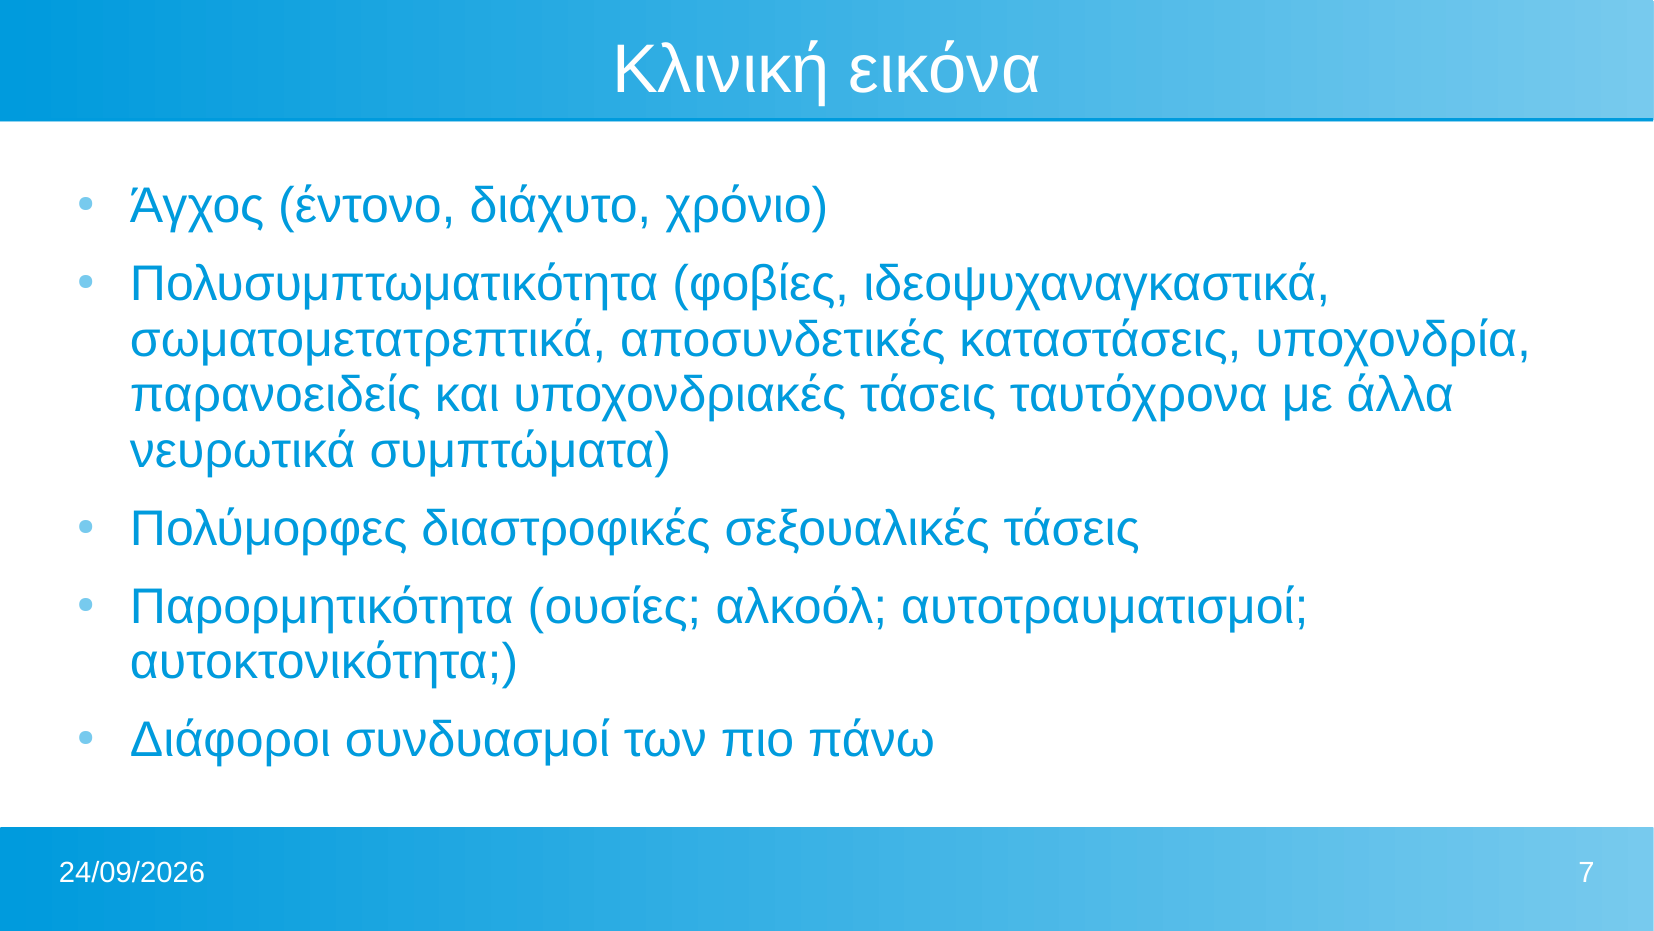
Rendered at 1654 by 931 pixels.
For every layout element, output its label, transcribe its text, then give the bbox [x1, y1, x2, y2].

title Κλινική εικόνα [59, 29, 1595, 108]
list Άγχος (έντονο, διάχυτο, χρόνιο) Πολυσυμπτωματικότητα (φοβίες, ιδεοψυχαναγκαστικά, σωματομετατρεπτικά, αποσυνδετικές καταστάσεις, υποχονδρία, παρανοειδείς και υποχονδριακές τάσεις ταυτόχρονα με άλλα νευρωτικά συμπτώματα) Πολύμορφες διαστροφικές σεξουαλικές τάσεις Παρορμητικότητα (ουσίες; αλκοόλ; αυτοτραυματισμοί; αυτοκτονικότητα;) Διάφοροι συνδυασμοί των πιο πάνω [59, 177, 1595, 768]
